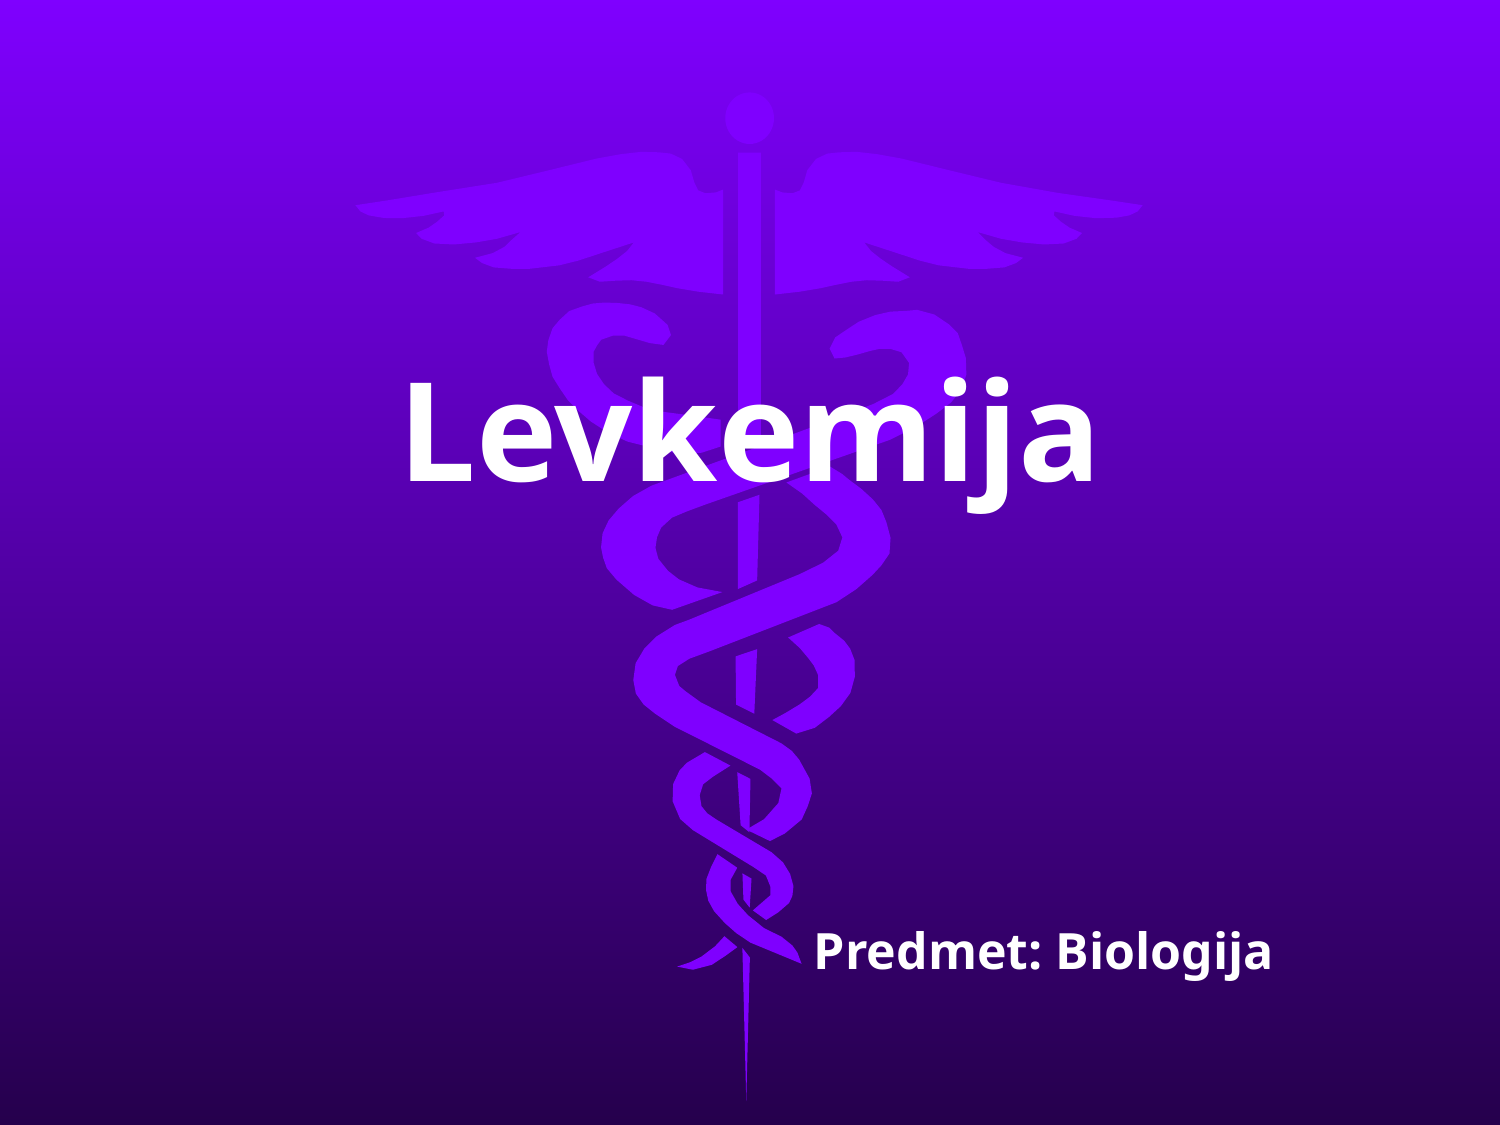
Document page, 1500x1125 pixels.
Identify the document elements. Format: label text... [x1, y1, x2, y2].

title Levkemija [112, 278, 1388, 575]
subtitle Predmet: Biologija [584, 786, 1465, 1059]
